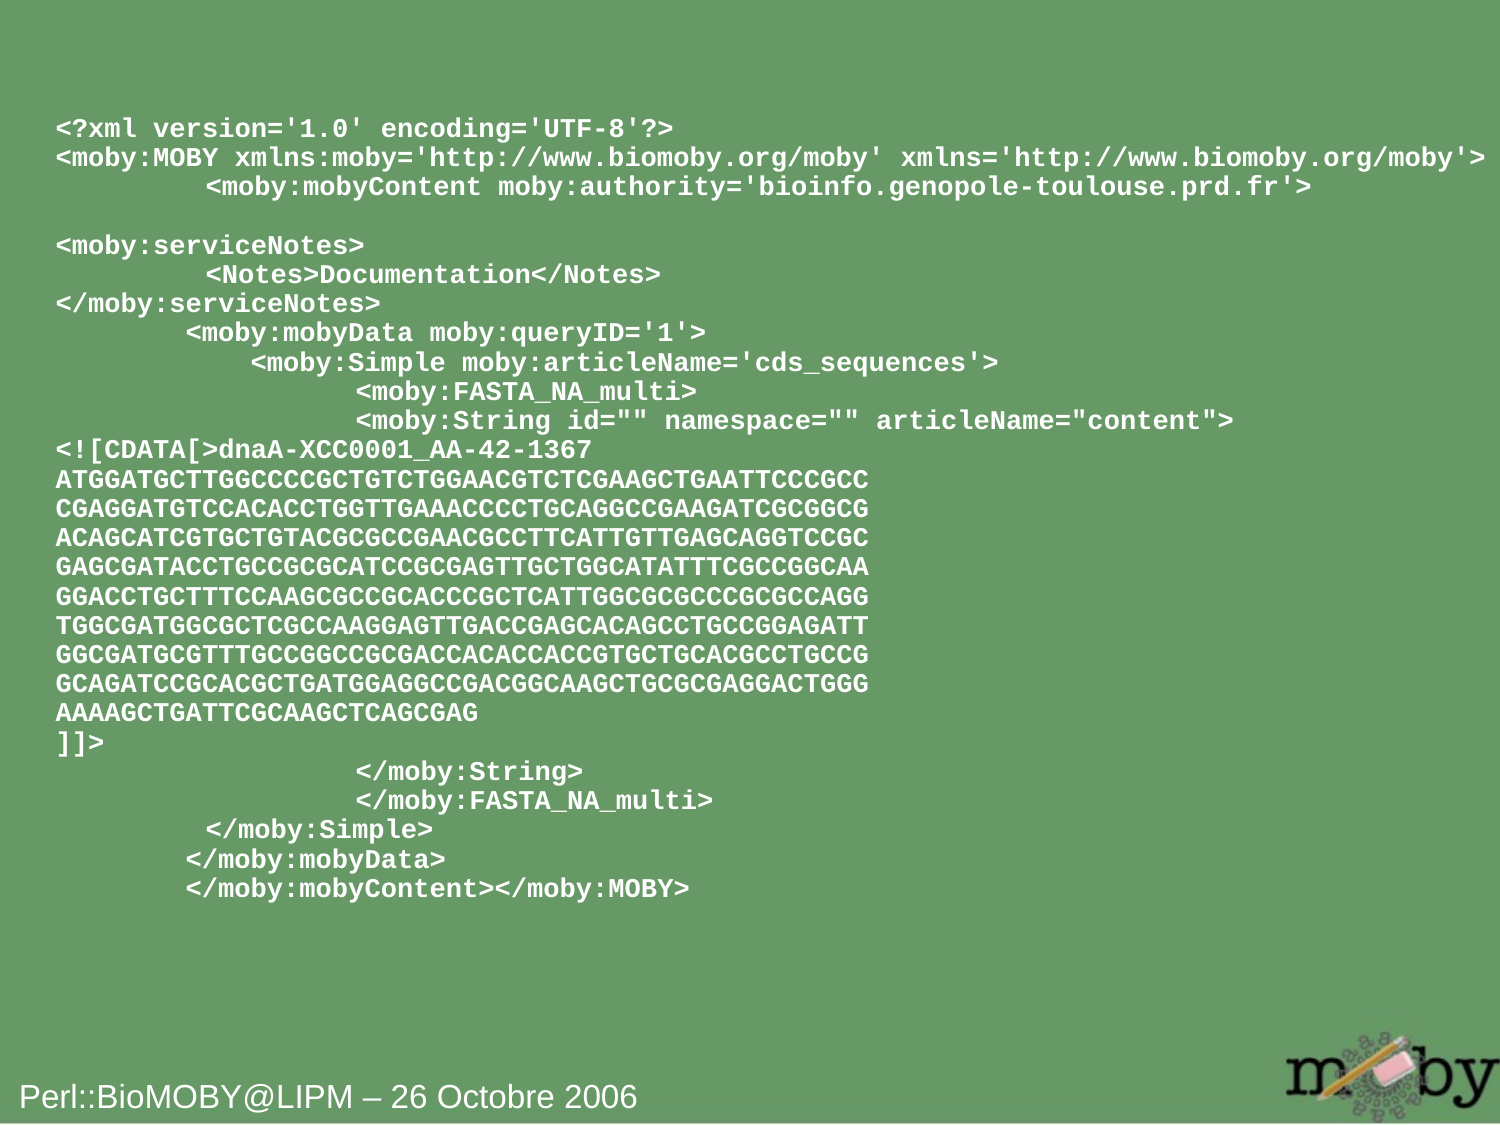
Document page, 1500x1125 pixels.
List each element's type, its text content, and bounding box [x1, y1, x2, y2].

text_box <?xml version='1.0' encoding='UTF-8'?> <moby:MOBY xmlns:moby='http://www.biomoby.org/moby' xmlns='http://www.biomoby.org/moby'> <moby:mobyContent moby:authority='bioinfo.genopole-toulouse.prd.fr'> <moby:serviceNotes> <Notes>Documentation</Notes> </moby:serviceNotes> <moby:mobyData moby:queryID='1'> <moby:Simple moby:articleName='cds_sequences'> <moby:FASTA_NA_multi> <moby:String id="" namespace="" articleName="content"> <![CDATA[>dnaA-XCC0001_AA-42-1367 ATGGATGCTTGGCCCCGCTGTCTGGAACGTCTCGAAGCTGAATTCCCGCC CGAGGATGTCCACACCTGGTTGAAACCCCTGCAGGCCGAAGATCGCGGCG ACAGCATCGTGCTGTACGCGCCGAACGCCTTCATTGTTGAGCAGGTCCGC GAGCGATACCTGCCGCGCATCCGCGAGTTGCTGGCATATTTCGCCGGCAA GGACCTGCTTTCCAAGCGCCGCACCCGCTCATTGGCGCGCCCGCGCCAGG TGGCGATGGCGCTCGCCAAGGAGTTGACCGAGCACAGCCTGCCGGAGATT GGCGATGCGTTTGCCGGCCGCGACCACACCACCGTGCTGCACGCCTGCCG GCAGATCCGCACGCTGATGGAGGCCGACGGCAAGCTGCGCGAGGACTGGG AAAAGCTGATTCGCAAGCTCAGCGAG ]]> </moby:String> </moby:FASTA_NA_multi> </moby:Simple> </moby:mobyData> </moby:mobyContent></moby:MOBY> [55, 114, 1496, 171]
text_box http://bioinfo.genopole-toulouse.prd.fr/services/biomoby/formations/LIPM/html/ [55, 171, 1496, 224]
picture [0, 0, 1500, 1125]
